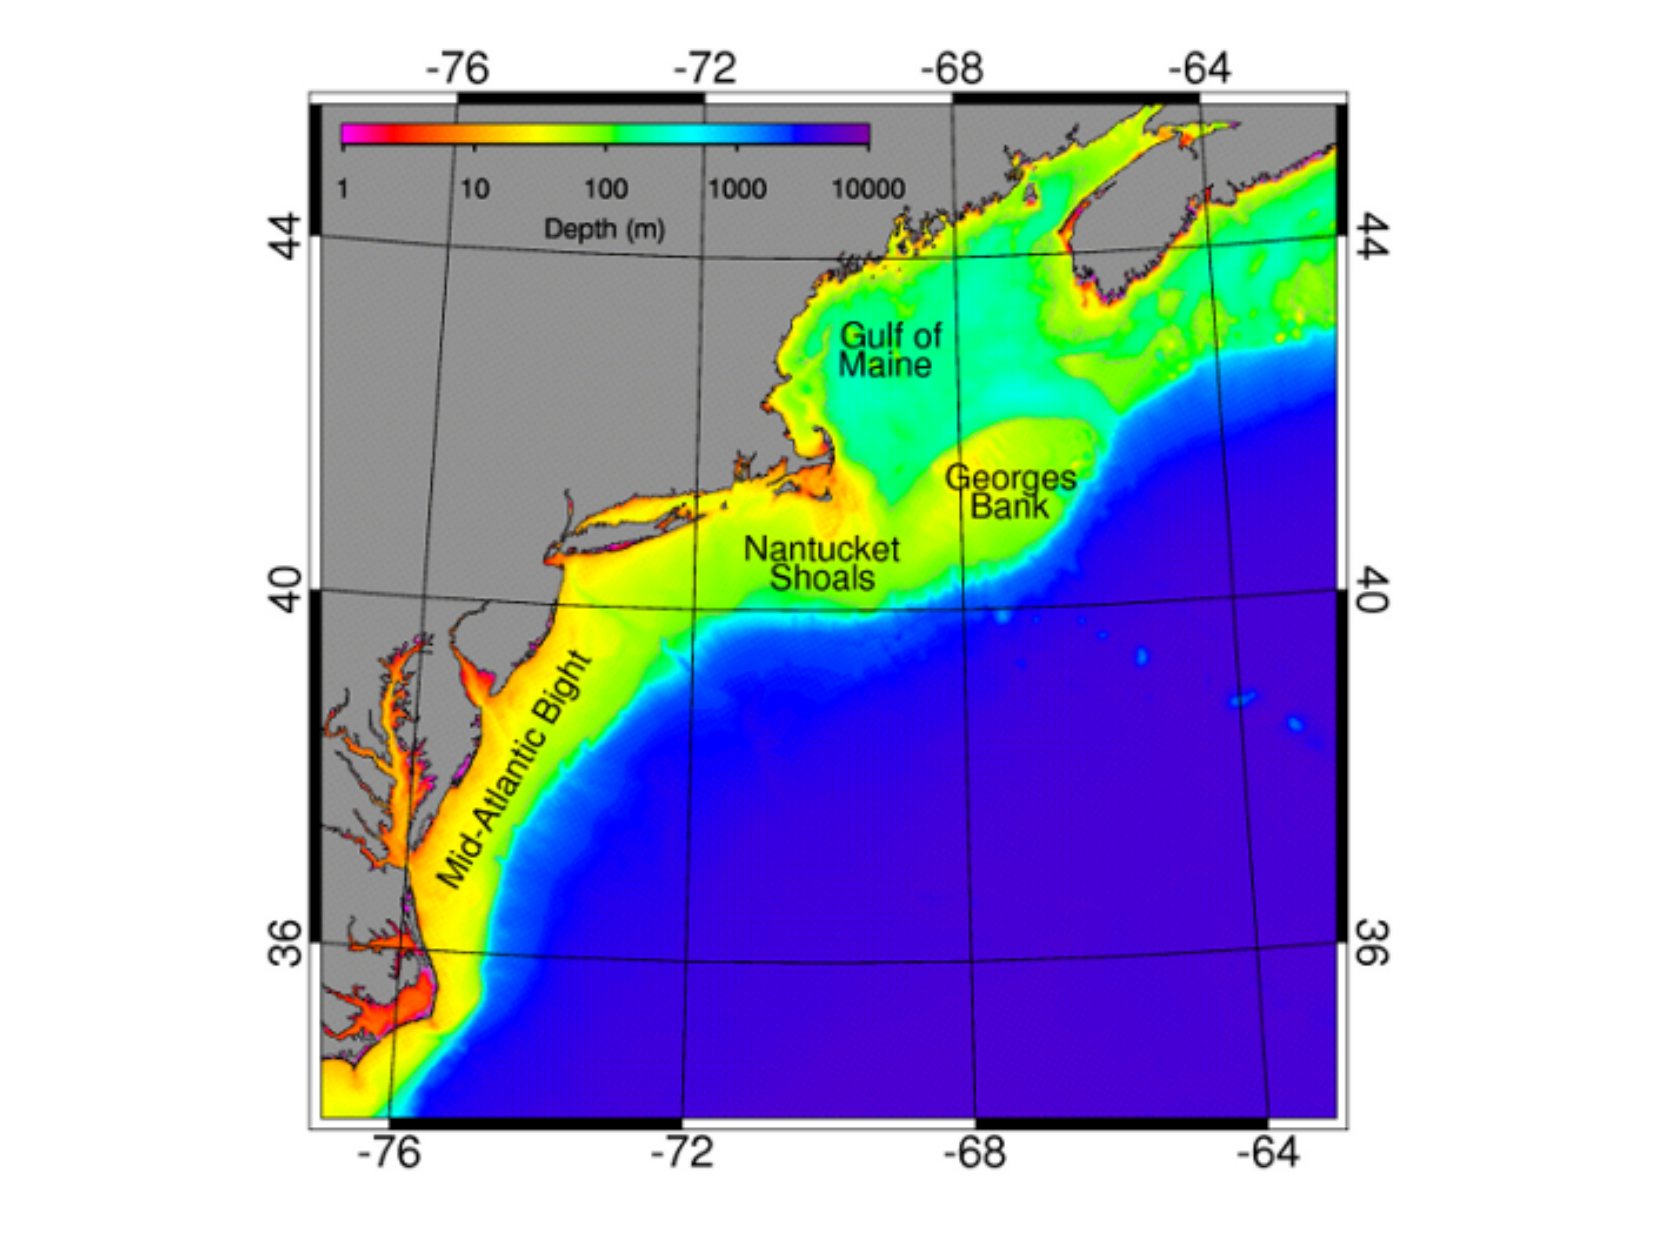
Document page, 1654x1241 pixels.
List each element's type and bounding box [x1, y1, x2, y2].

picture [264, 47, 1393, 1173]
